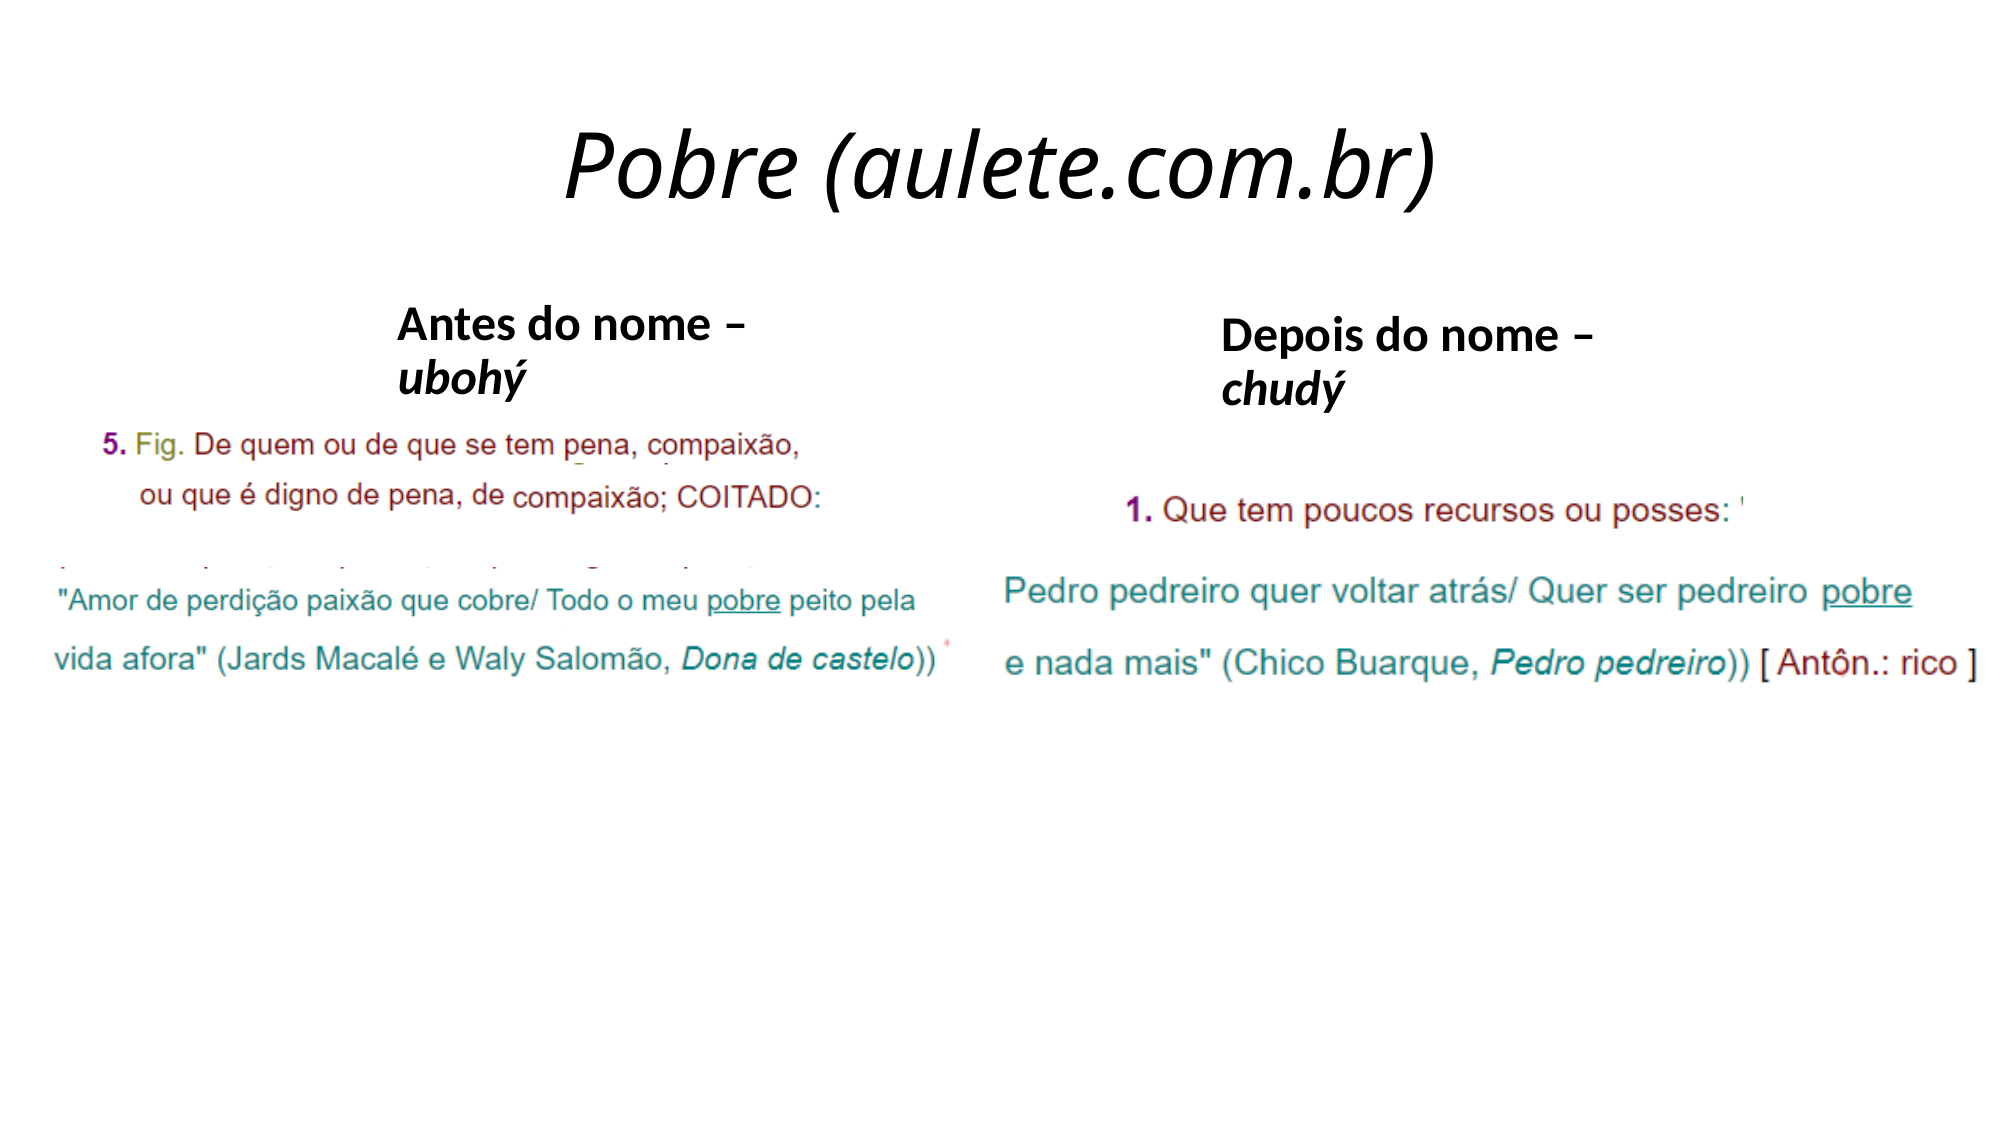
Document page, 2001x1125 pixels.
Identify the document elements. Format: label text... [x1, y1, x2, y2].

title Pobre (aulete.com.br) [137, 59, 1863, 278]
list Depois do nome – chudý [1206, 288, 1618, 424]
list Antes do nome – ubohý [382, 277, 826, 413]
picture [80, 423, 826, 519]
picture [999, 636, 2000, 690]
picture [1112, 484, 1744, 538]
picture [1004, 554, 1920, 619]
picture [51, 567, 950, 686]
